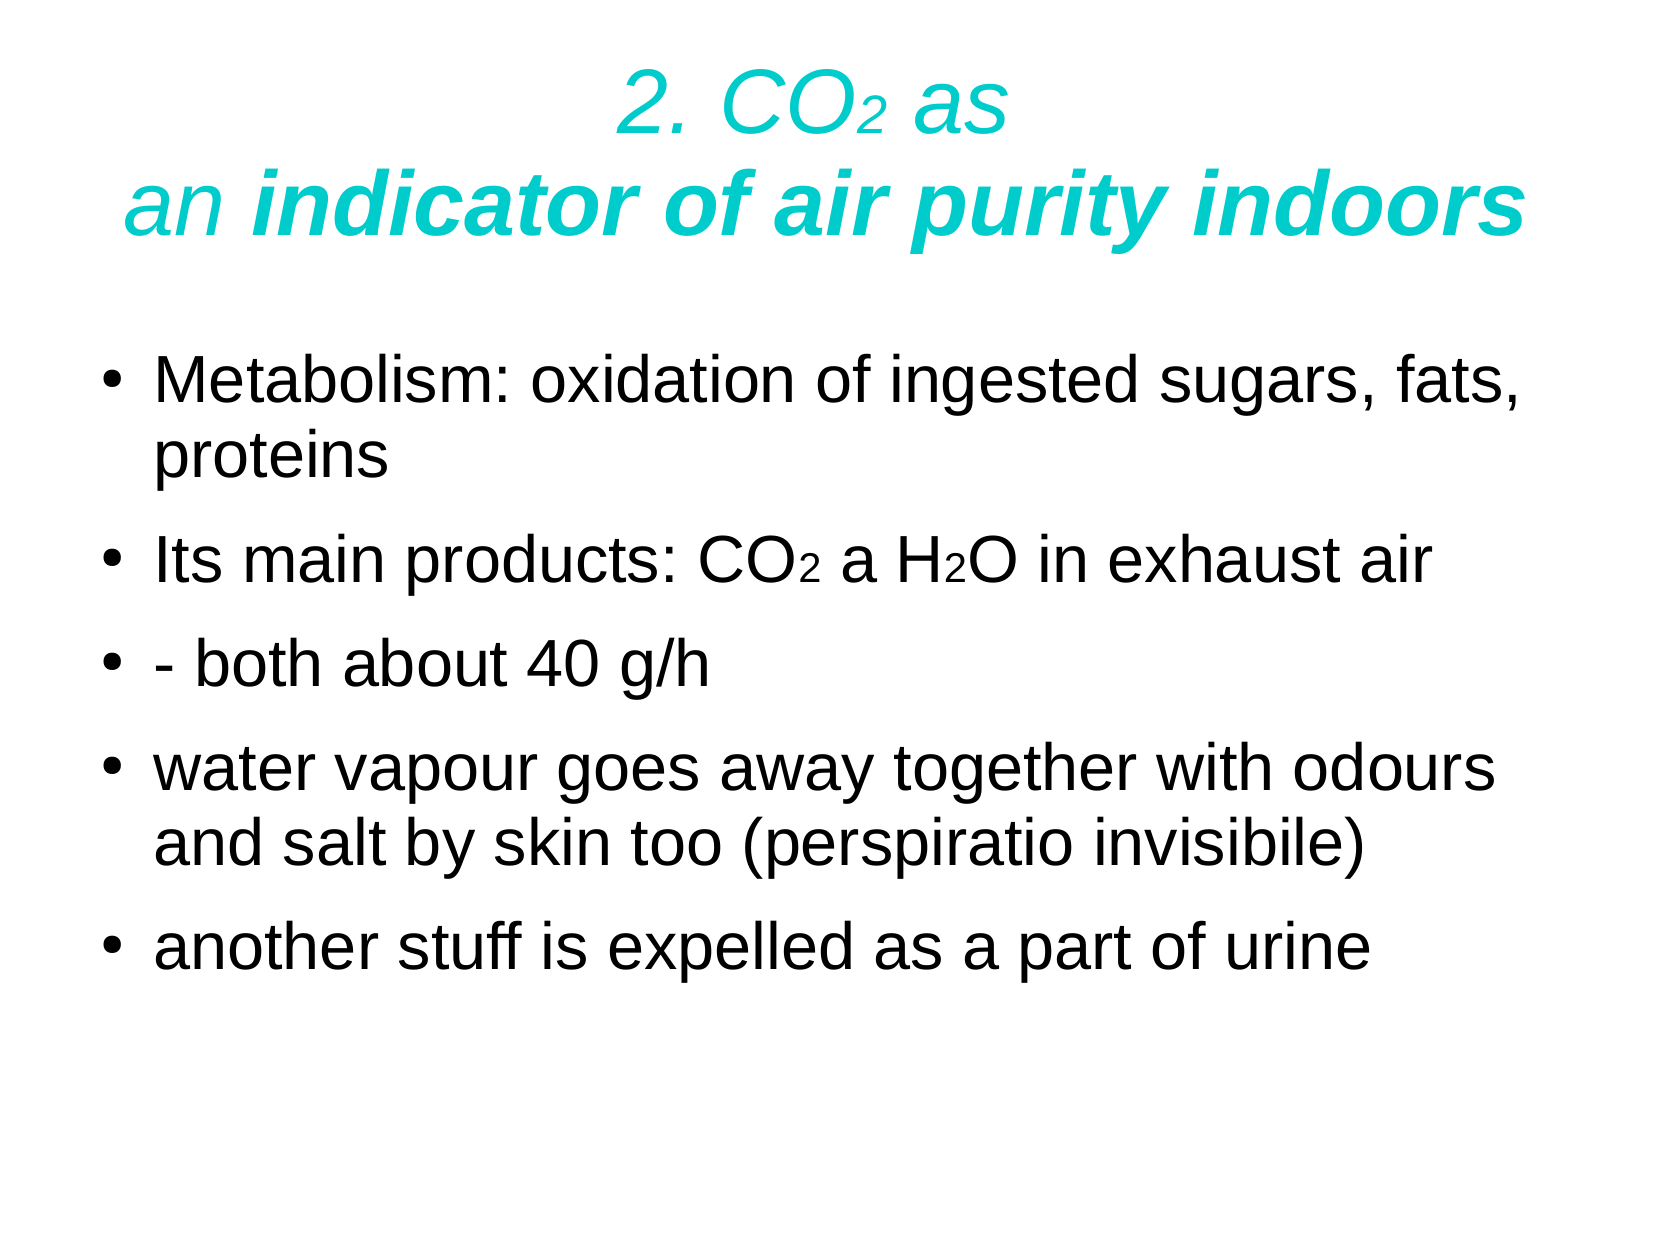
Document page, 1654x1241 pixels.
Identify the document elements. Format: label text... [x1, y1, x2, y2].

list Metabolism: oxidation of ingested sugars, fats, proteins Its main products: CO2 a H2O in exhaust air - both about 40 g/h water vapour goes away together with odours and salt by skin too (perspiratio invisibile) another stuff is expelled as a part of urine [82, 342, 1571, 1164]
title 2. CO2 as an indicator of air purity indoors [82, 49, 1571, 257]
